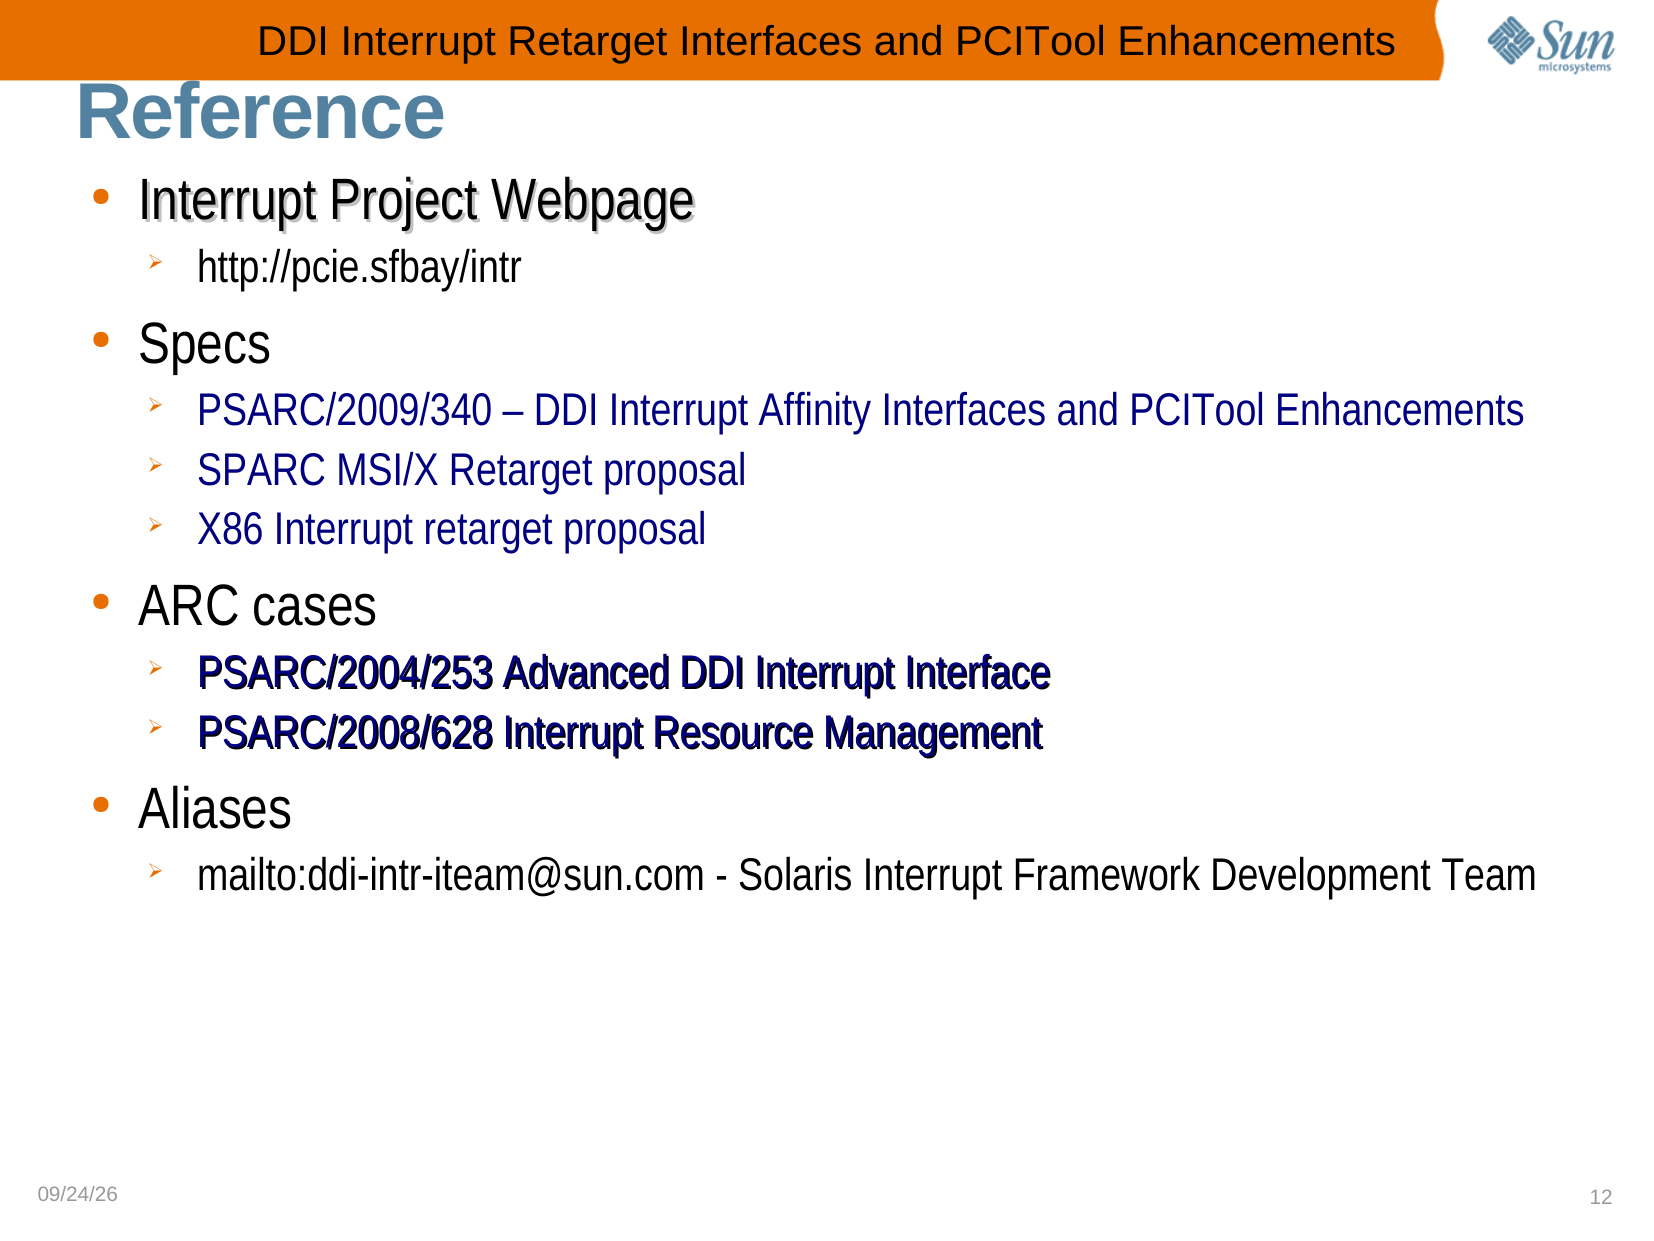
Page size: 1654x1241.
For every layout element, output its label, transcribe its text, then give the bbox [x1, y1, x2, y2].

list Interrupt Project Webpage http://pcie.sfbay/intr Specs PSARC/2009/340 – DDI Interrupt Affinity Interfaces and PCITool Enhancements SPARC MSI/X Retarget proposal X86 Interrupt retarget proposal ARC cases PSARC/2004/253 Advanced DDI Interrupt Interface PSARC/2008/628 Interrupt Resource Management Aliases mailto:ddi-intr-iteam@sun.com - Solaris Interrupt Framework Development Team [71, 174, 1613, 1201]
picture [0, 0, 1654, 83]
title Reference [75, 75, 1577, 174]
